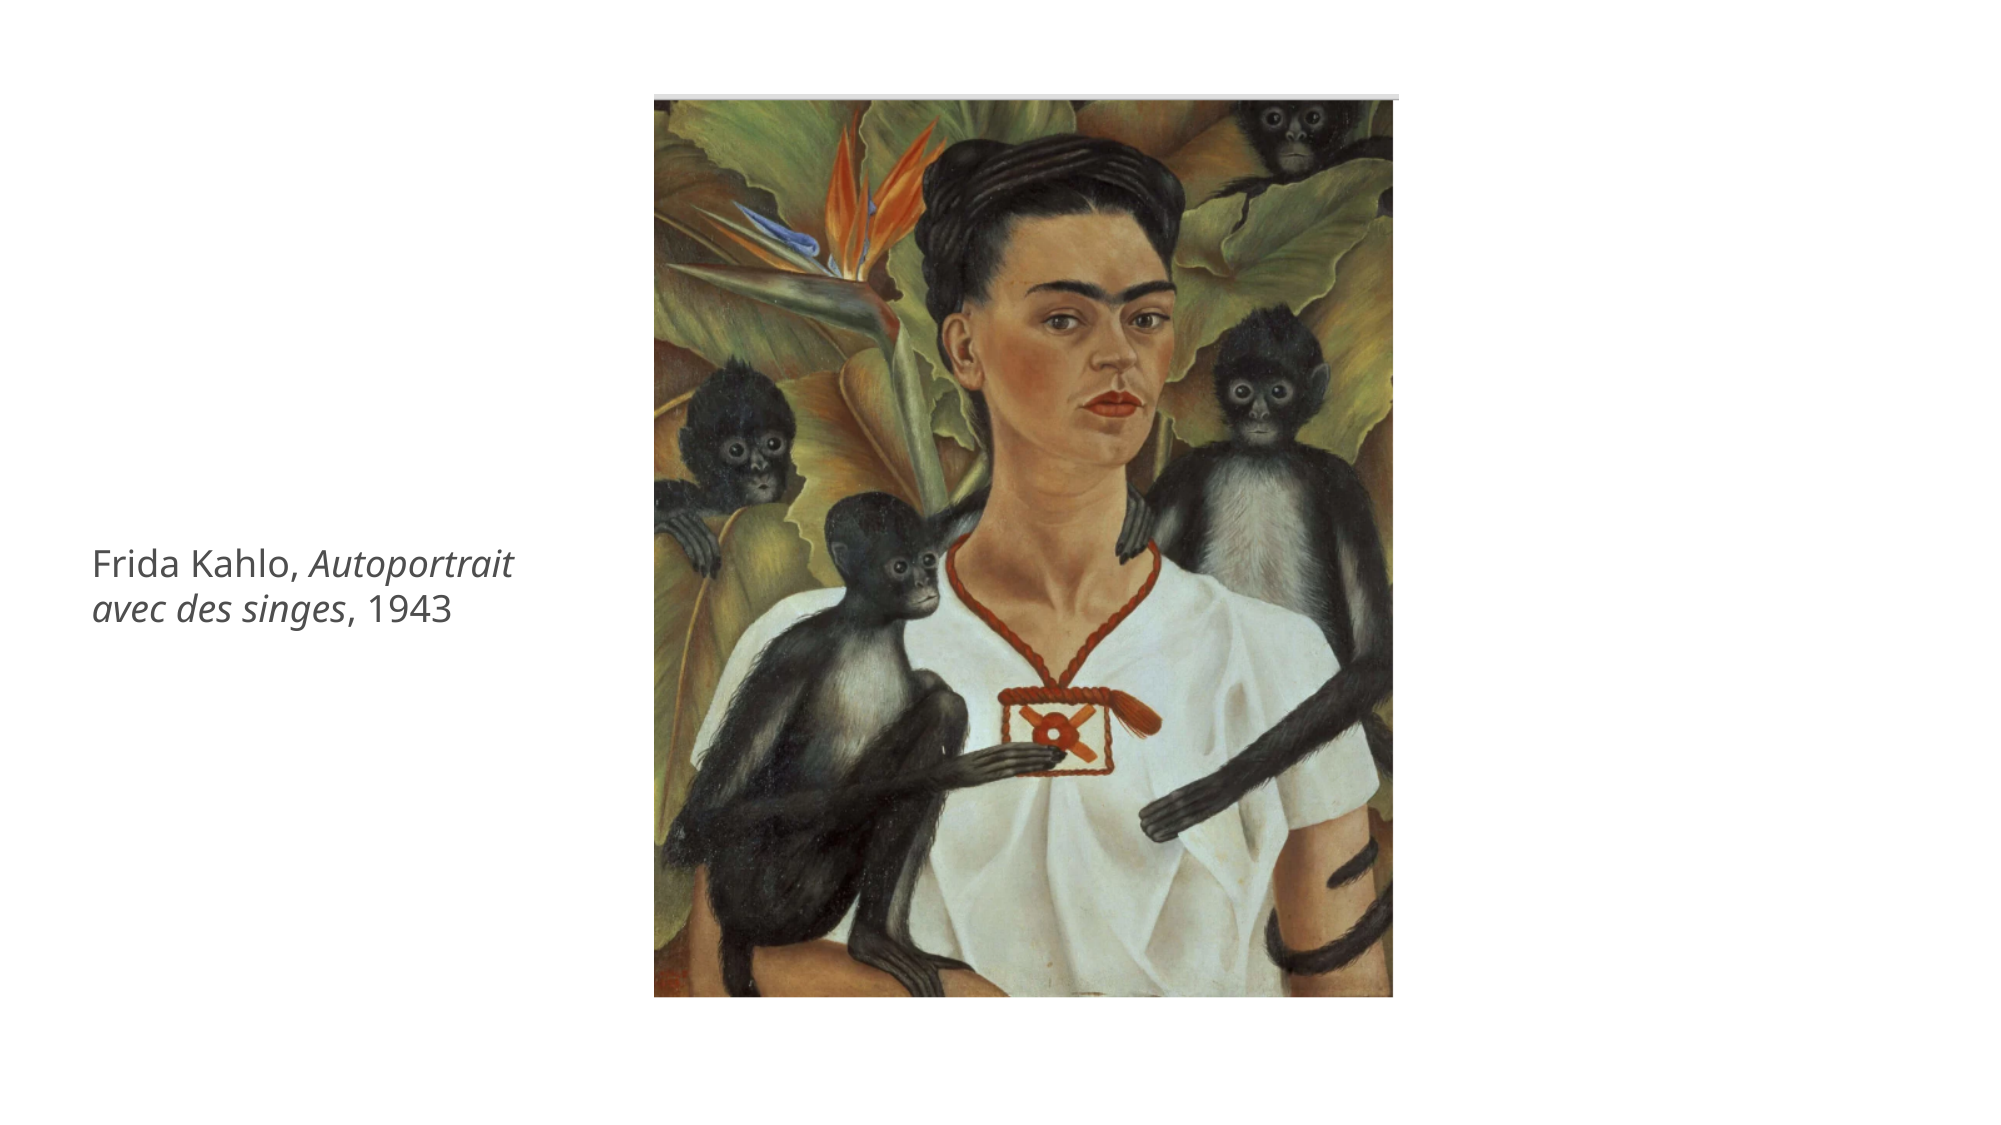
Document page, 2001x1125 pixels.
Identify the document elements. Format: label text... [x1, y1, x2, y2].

picture [654, 94, 1399, 1002]
text_box Frida Kahlo, Autoportrait avec des singes, 1943 [77, 532, 607, 637]
